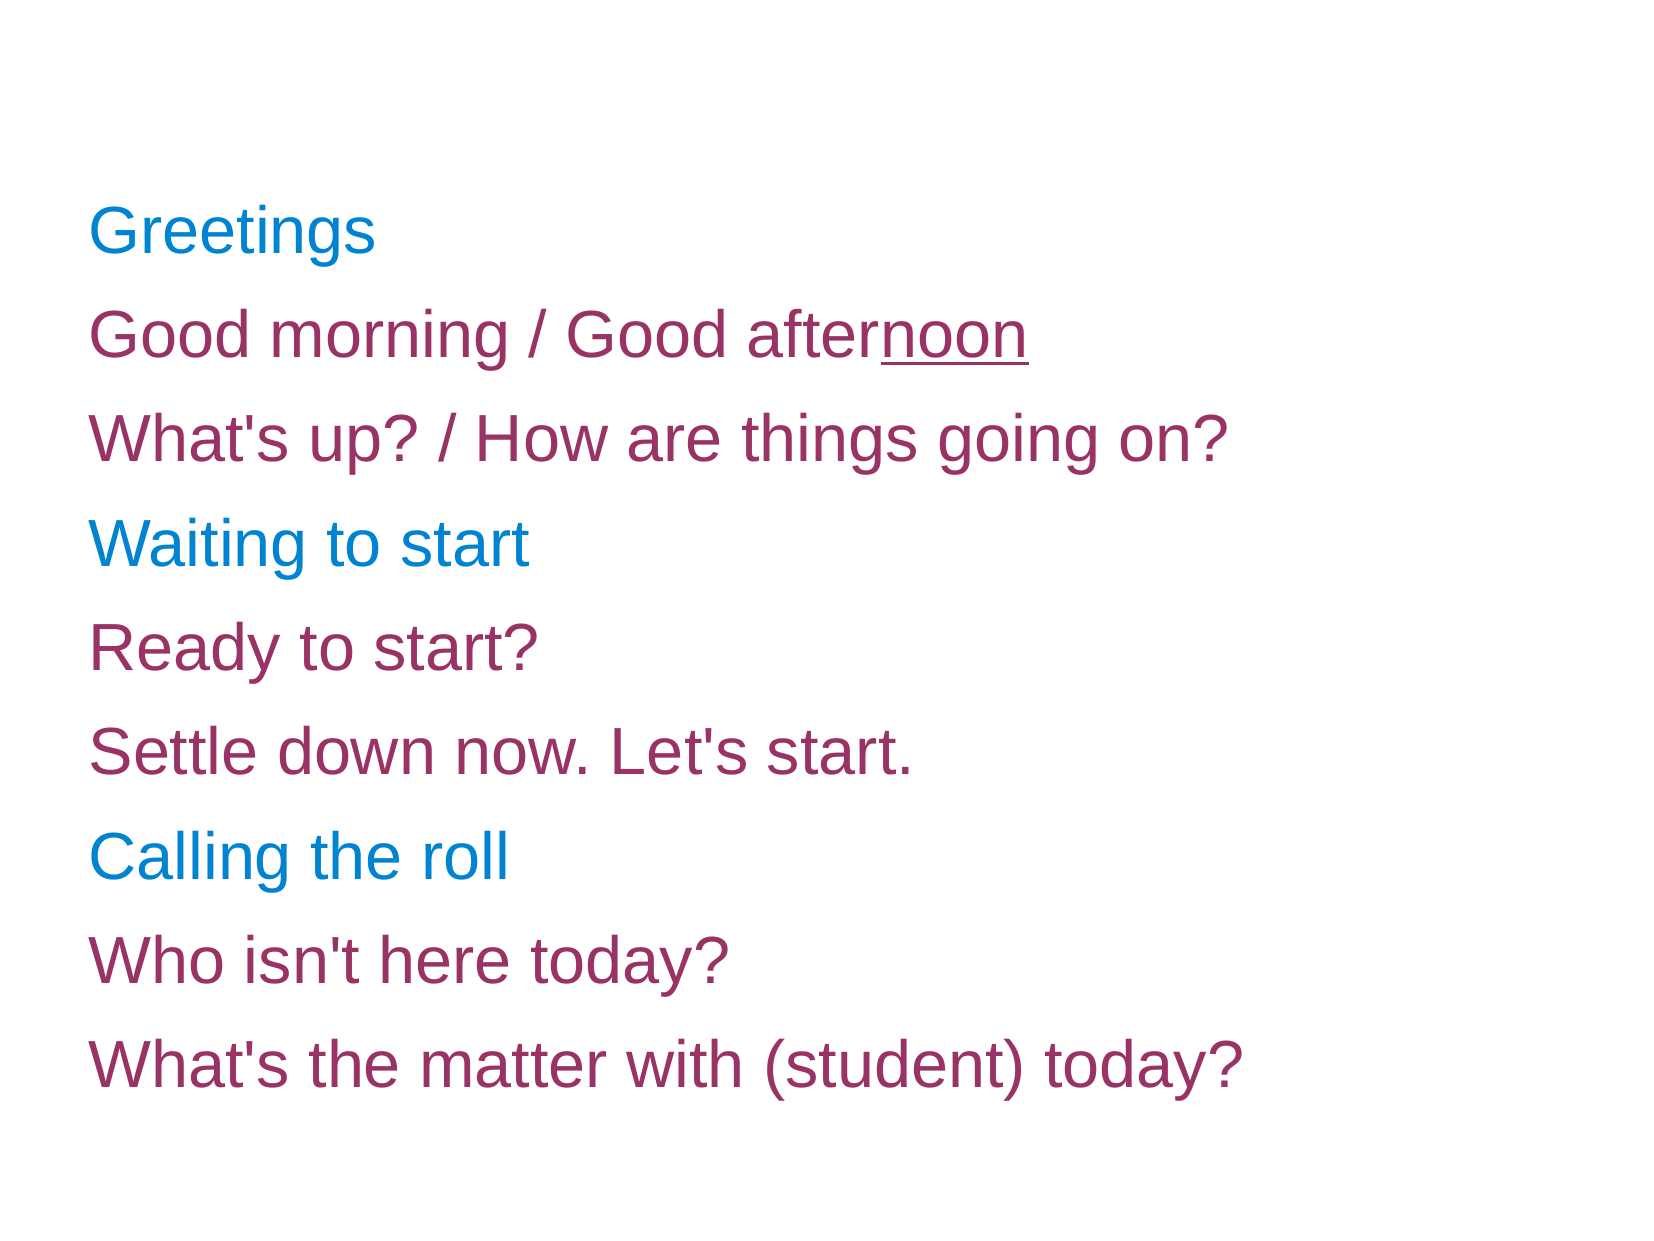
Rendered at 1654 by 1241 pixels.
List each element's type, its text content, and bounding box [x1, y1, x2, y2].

list Greetings Good morning / Good afternoon What's up? / How are things going on? Waiting to start Ready to start? Settle down now. Let's start. Calling the roll Who isn't here today? What's the matter with (student) today? [88, 88, 1577, 1207]
